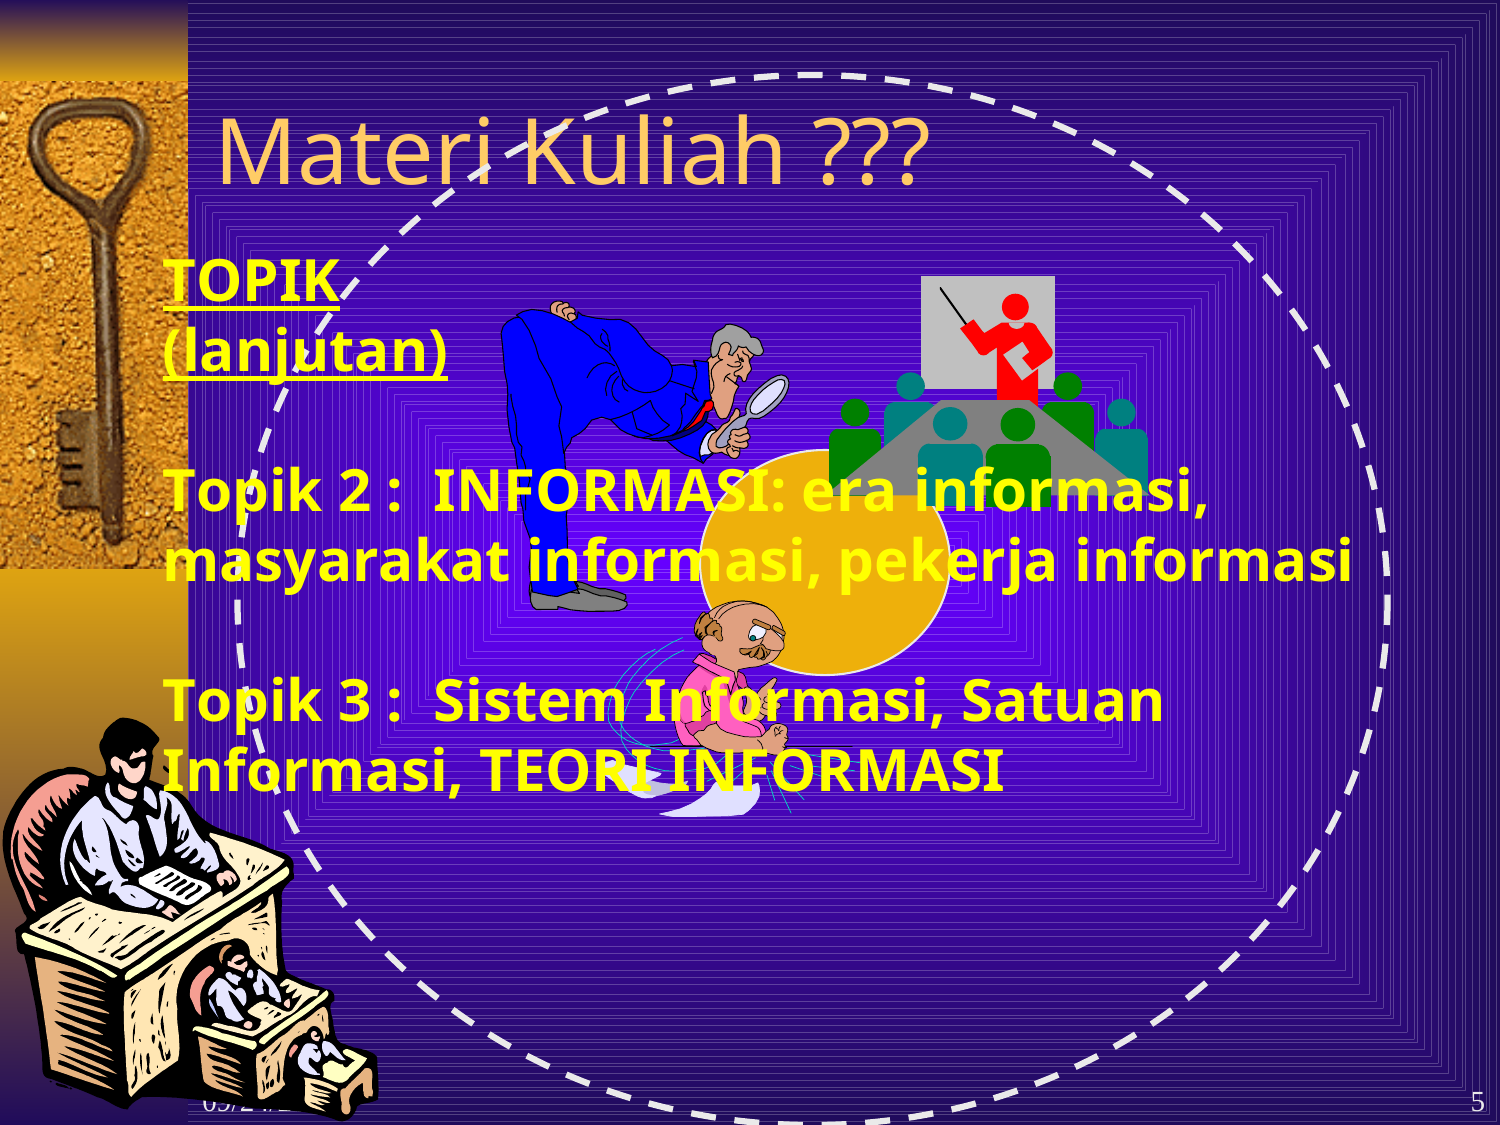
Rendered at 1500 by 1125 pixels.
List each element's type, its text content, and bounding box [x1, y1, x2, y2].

title Materi Kuliah ??? [200, 49, 1476, 236]
text_box TOPIK (lanjutan) Topik 2 : INFORMASI: era informasi, masyarakat informasi, pekerja informasi Topik 3 : Sistem Informasi, Satuan Informasi, TEORI INFORMASI [147, 236, 1477, 1021]
picture [0, 714, 383, 1125]
picture [0, 81, 188, 569]
